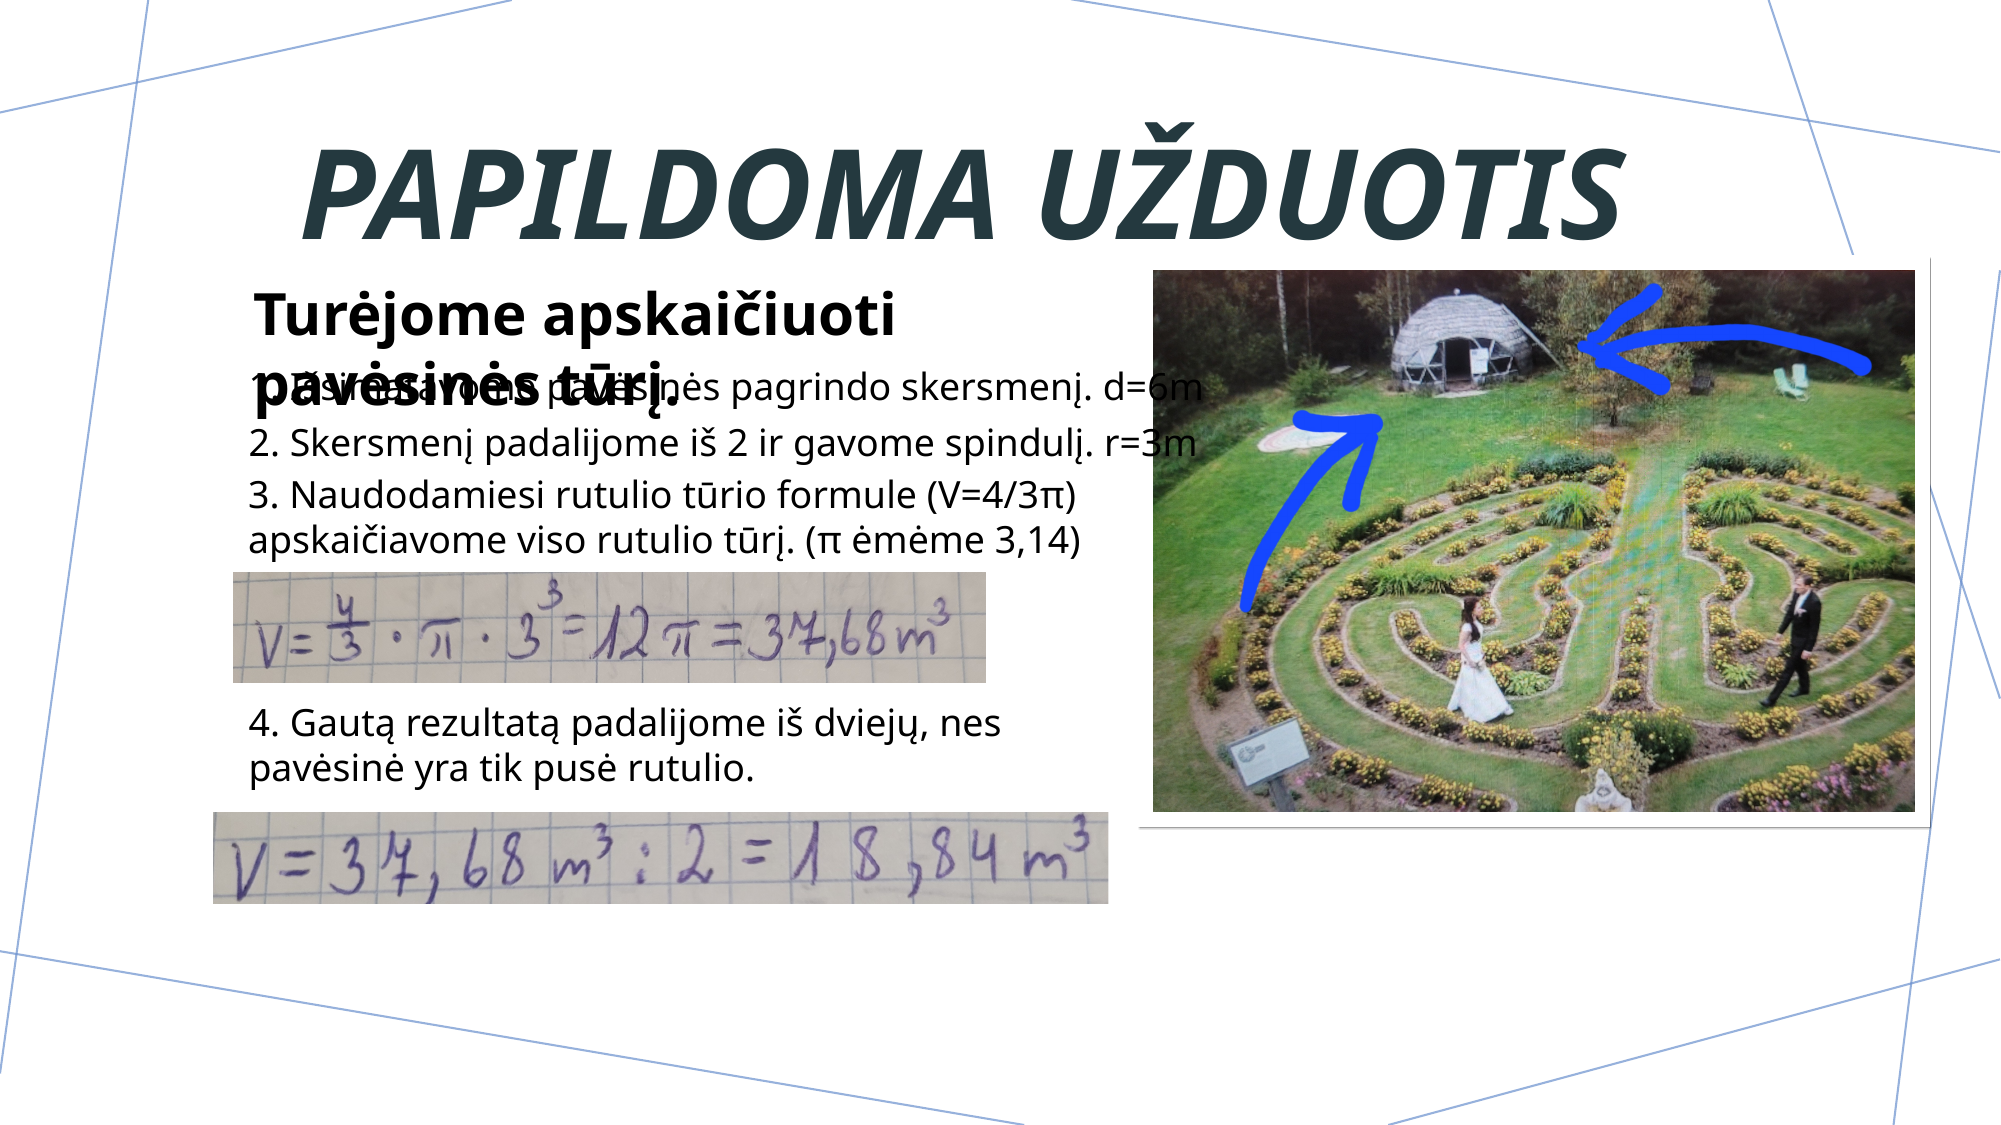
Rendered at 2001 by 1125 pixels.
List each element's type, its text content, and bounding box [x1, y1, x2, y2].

picture [233, 572, 986, 683]
title Papildoma užduotis [284, 86, 1716, 313]
text_box Turėjome apskaičiuoti pavėsinės tūrį. [238, 269, 1130, 356]
picture [1152, 386, 1163, 398]
picture [213, 812, 1109, 904]
text_box 4. Gautą rezultatą padalijome iš dviejų, nes pavėsinė yra tik pusė rutulio. [233, 690, 1109, 797]
text_box 2. Skersmenį padalijome iš 2 ir gavome spindulį. r=3m [233, 410, 1078, 464]
picture [1152, 444, 1157, 453]
text_box 1. Išsimatavome pavėsinės pagrindo skersmenį. d=6m [233, 355, 1078, 410]
text_box 3. Naudodamiesi rutulio tūrio formule (V=4/3π) apskaičiavome viso rutulio tūrį. (π ėmėme 3,14) [233, 464, 1153, 571]
picture [1152, 269, 1916, 813]
